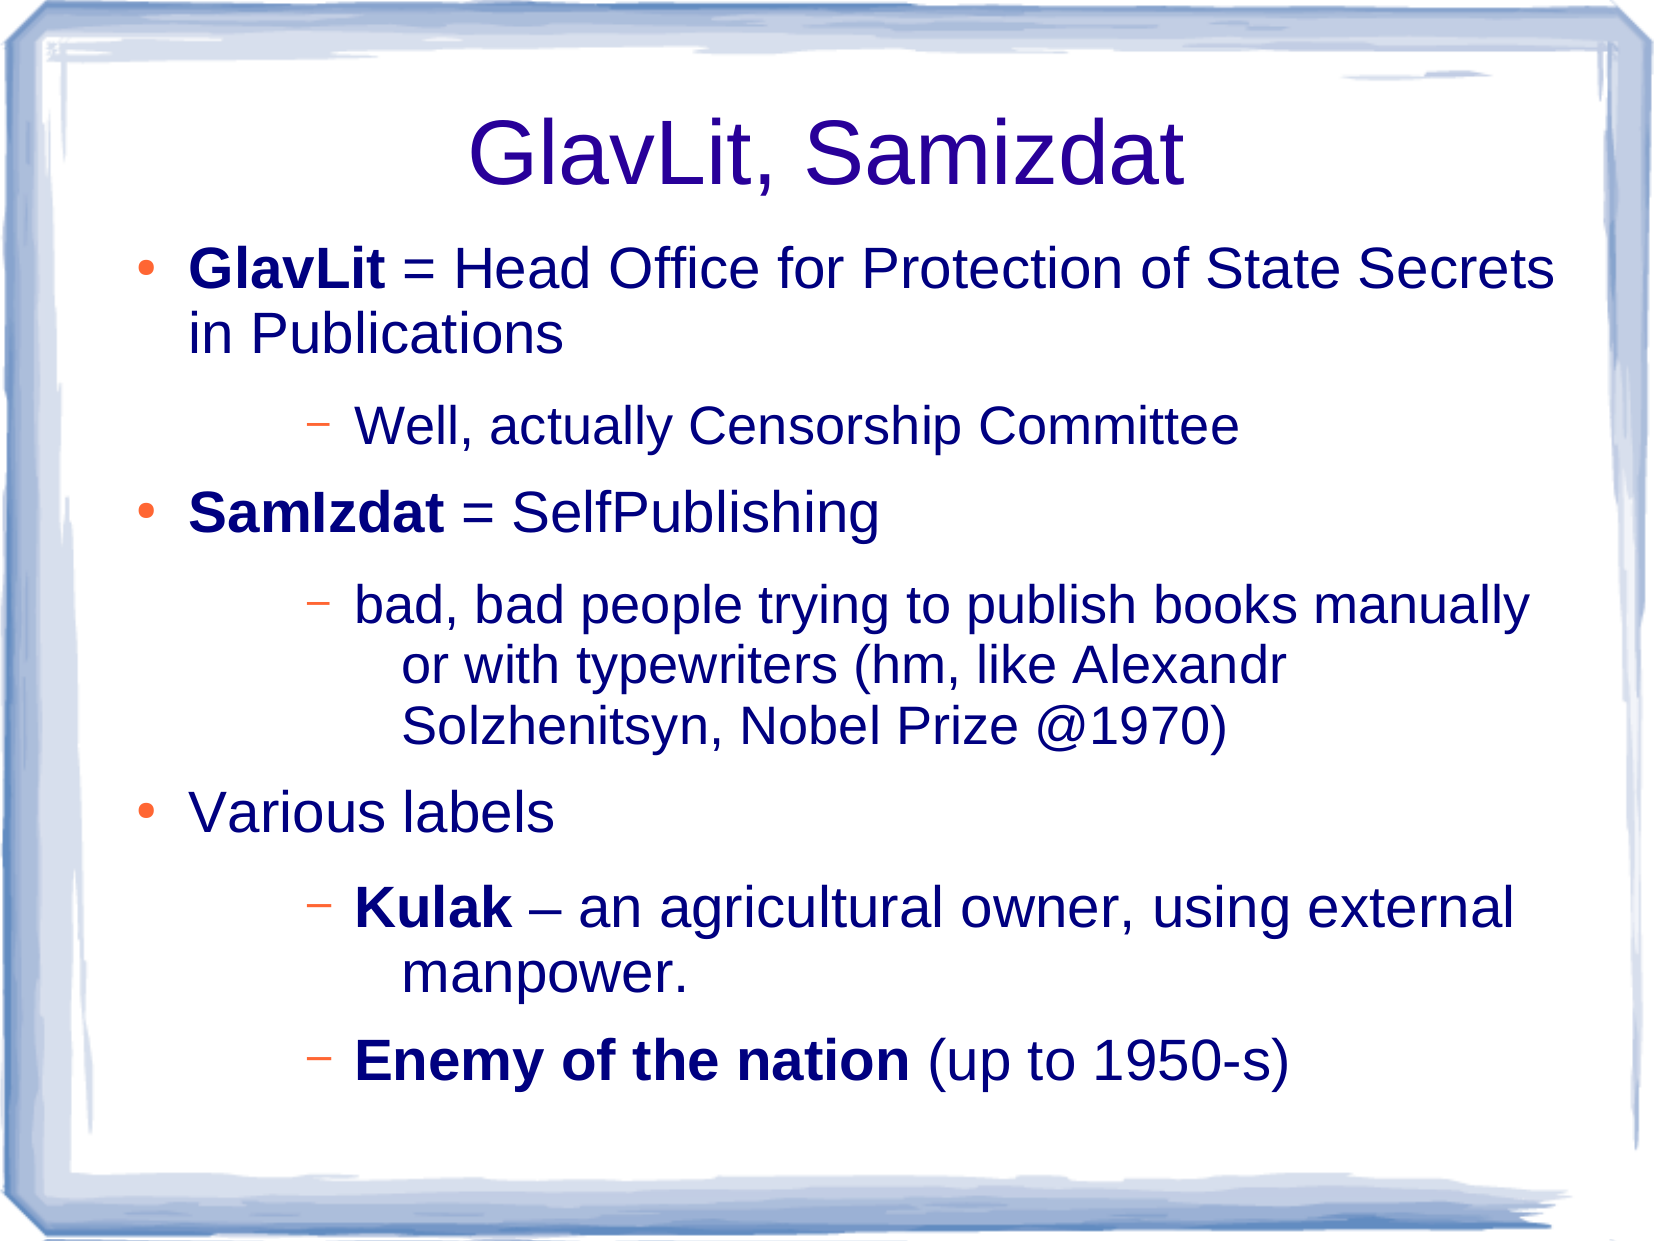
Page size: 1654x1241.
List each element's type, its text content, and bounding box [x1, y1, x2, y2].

title GlavLit, Samizdat [82, 49, 1571, 257]
list GlavLit = Head Office for Protection of State Secrets in Publications Well, actually Censorship Committee SamIzdat = SelfPublishing bad, bad people trying to publish books manually or with typewriters (hm, like Alexandr Solzhenitsyn, Nobel Prize @1970) Various labels Kulak – an agricultural owner, using external manpower. Enemy of the nation (up to 1950-s) [118, 236, 1571, 1152]
picture [0, 0, 1654, 1241]
